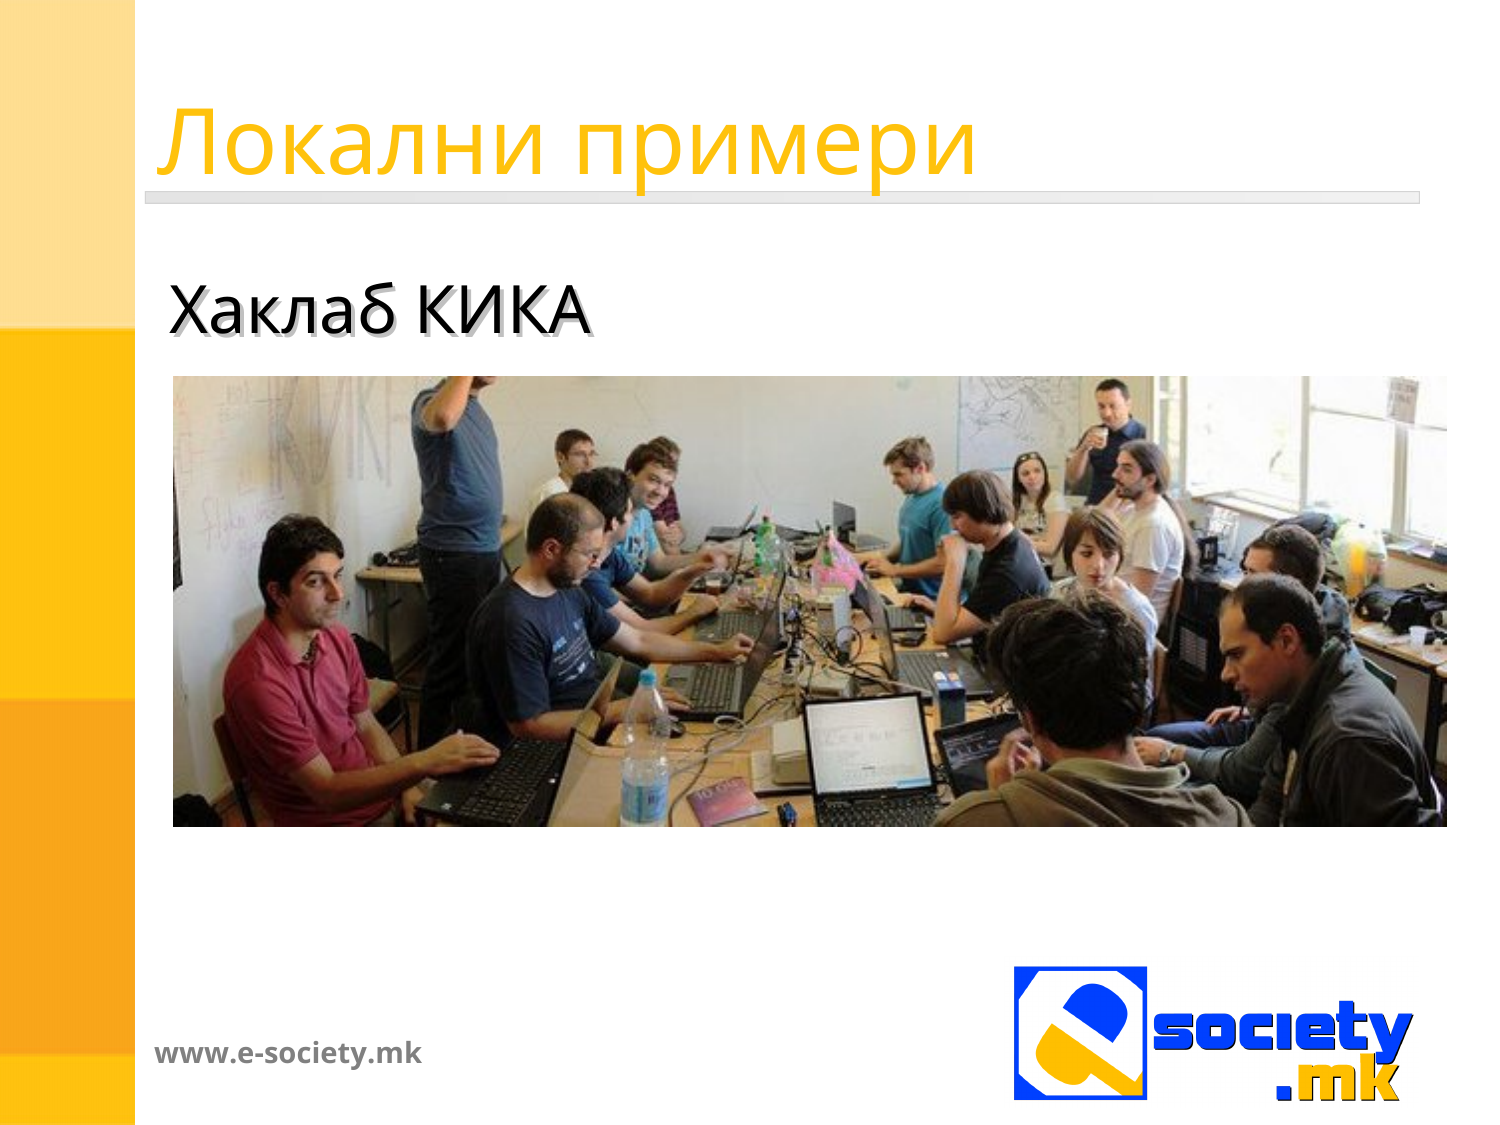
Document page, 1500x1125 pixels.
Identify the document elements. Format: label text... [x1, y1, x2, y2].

list Хаклаб КИКА [169, 262, 1425, 1006]
title Локални примери [134, 0, 1425, 312]
picture [173, 376, 1447, 827]
picture [0, 0, 135, 1125]
picture [1004, 1006, 1419, 1108]
